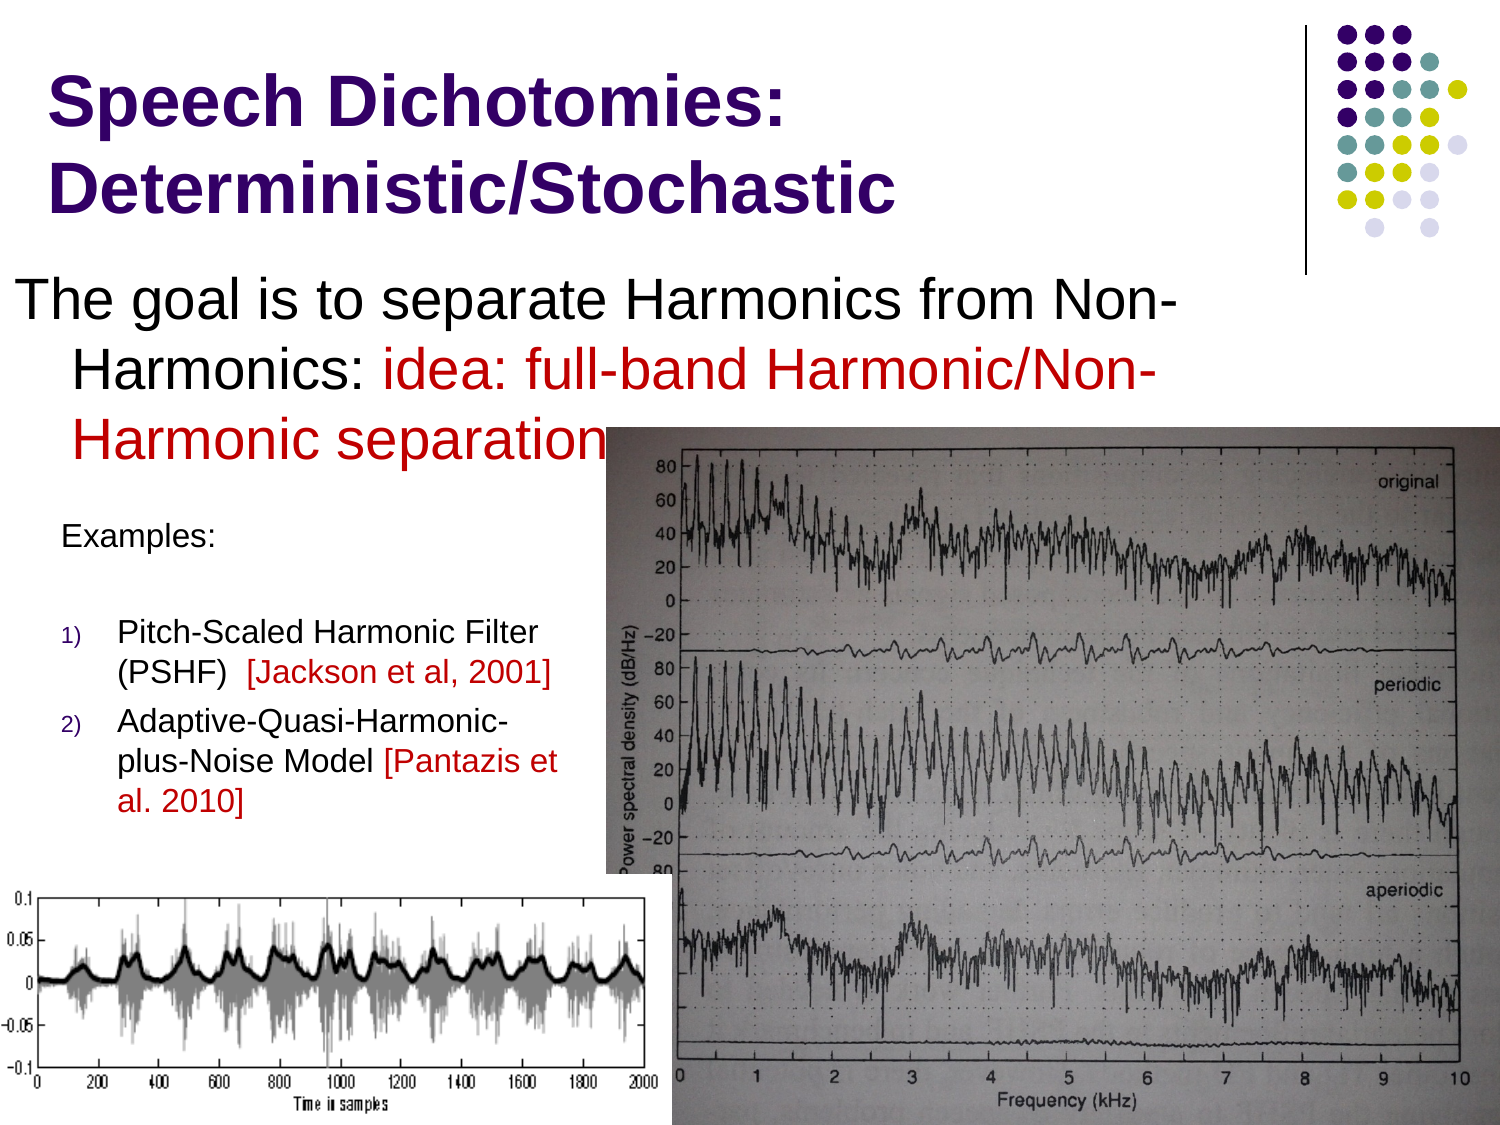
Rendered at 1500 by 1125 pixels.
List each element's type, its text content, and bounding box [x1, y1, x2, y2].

text_box Speech Dichotomies: Deterministic/Stochastic [32, 23, 1270, 236]
text_box Examples: Pitch-Scaled Harmonic Filter (PSHF) [Jackson et al, 2001] Adaptive-Quasi-Harmonic-plus-Noise Model [Pantazis et al. 2010] [46, 506, 595, 874]
text_box The goal is to separate Harmonics from Non-Harmonics: idea: full-band Harmonic/Non-Harmonic separation [0, 253, 1337, 528]
picture [0, 427, 1500, 1125]
